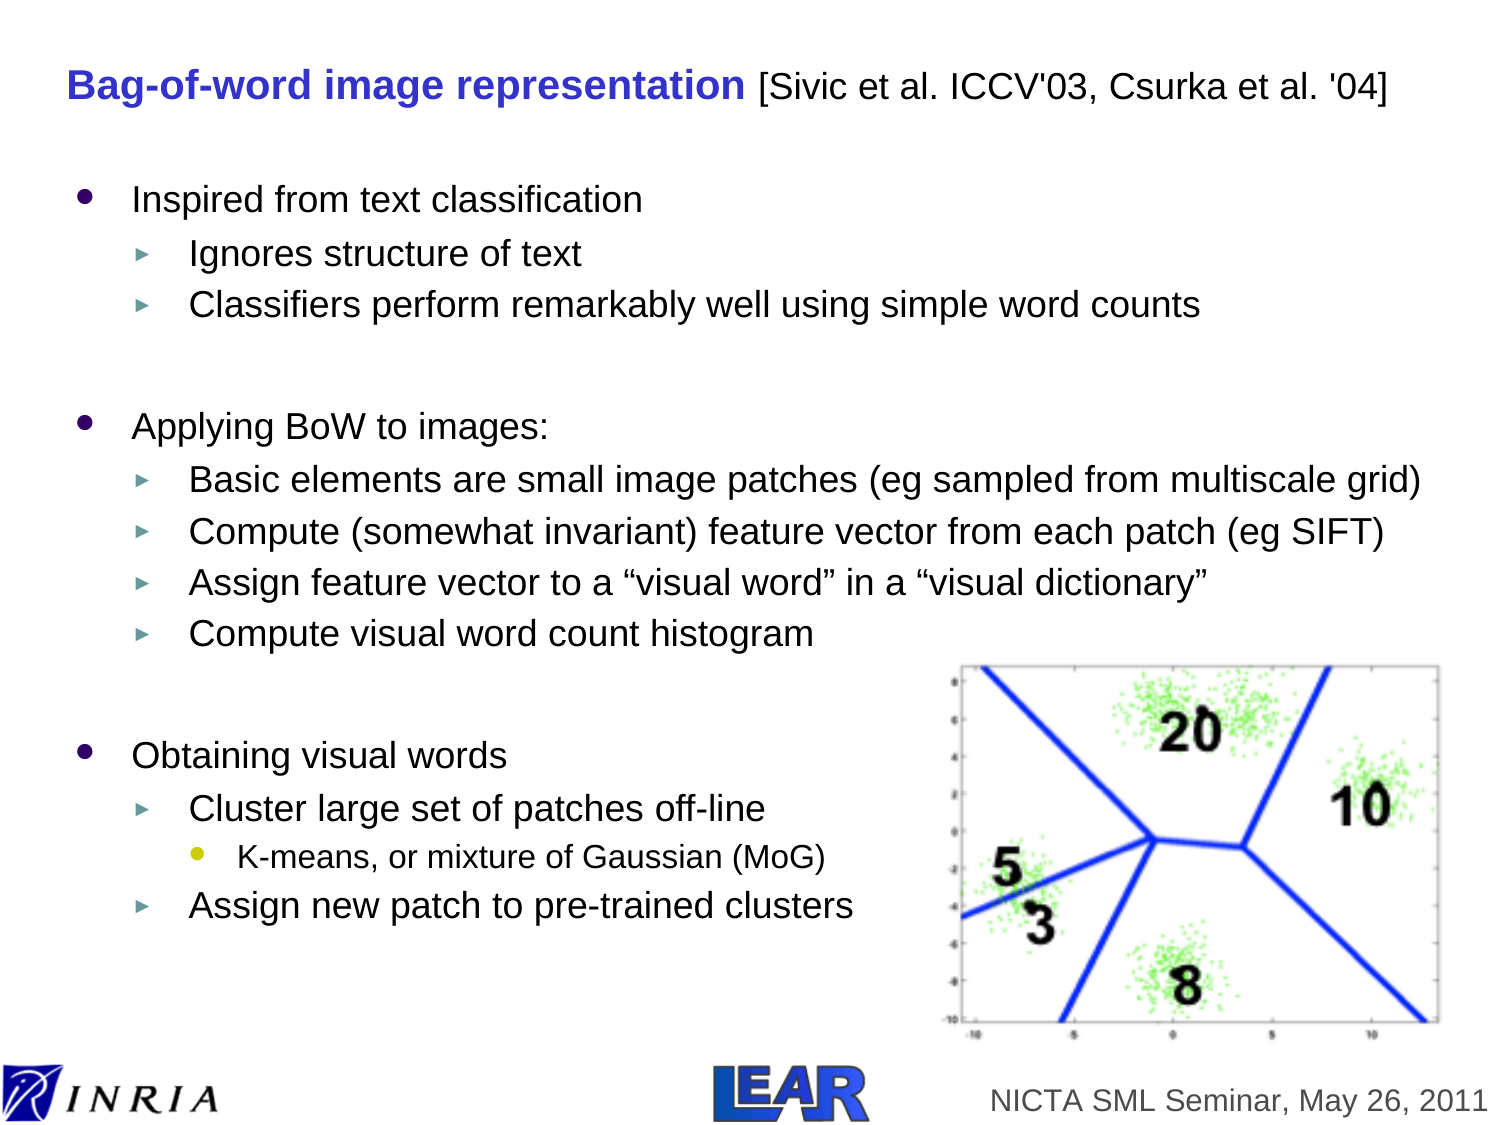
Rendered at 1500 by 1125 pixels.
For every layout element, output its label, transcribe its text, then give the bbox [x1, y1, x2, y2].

picture [0, 1050, 361, 1125]
picture [709, 1063, 872, 1124]
picture [878, 631, 1500, 1075]
list Inspired from text classification Ignores structure of text Classifiers perform remarkably well using simple word counts Applying BoW to images: Basic elements are small image patches (eg sampled from multiscale grid) Compute (somewhat invariant) feature vector from each patch (eg SIFT) Assign feature vector to a “visual word” in a “visual dictionary” Compute visual word count histogram Obtaining visual words Cluster large set of patches off-line K-means, or mixture of Gaussian (MoG) Assign new patch to pre-trained clusters [75, 178, 1425, 997]
title Bag-of-word image representation [Sivic et al. ICCV'03, Csurka et al. '04] [51, 46, 1459, 123]
